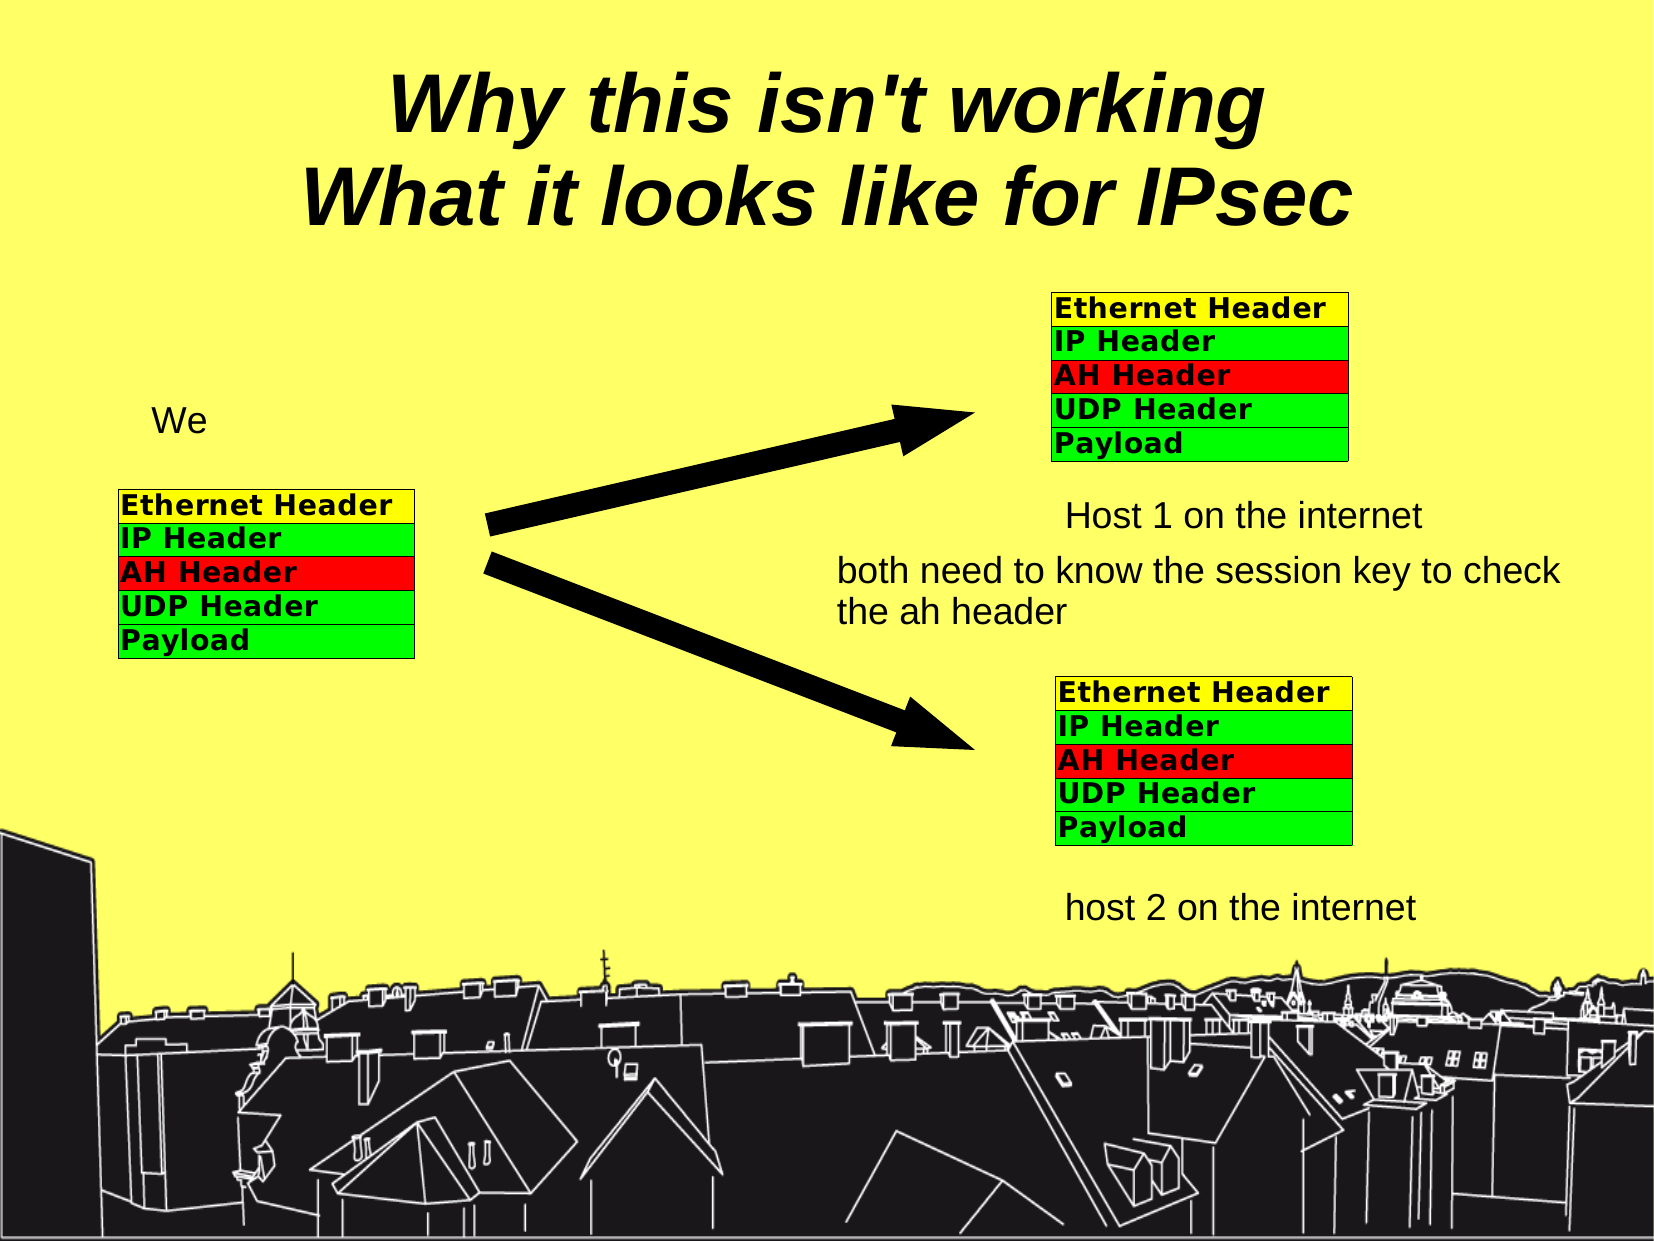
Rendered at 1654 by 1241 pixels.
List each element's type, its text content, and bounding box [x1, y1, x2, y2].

picture [0, 827, 1654, 1241]
title Why this isn't working What it looks like for IPsec [121, 46, 1534, 254]
chart [1053, 676, 1613, 872]
text_box both need to know the session key to check the ah header [822, 541, 1613, 676]
text_box host 2 on the internet [1050, 879, 1482, 938]
text_box Host 1 on the internet [1050, 487, 1486, 541]
chart [1050, 290, 1609, 488]
text_box We [136, 391, 226, 451]
chart [116, 487, 676, 685]
